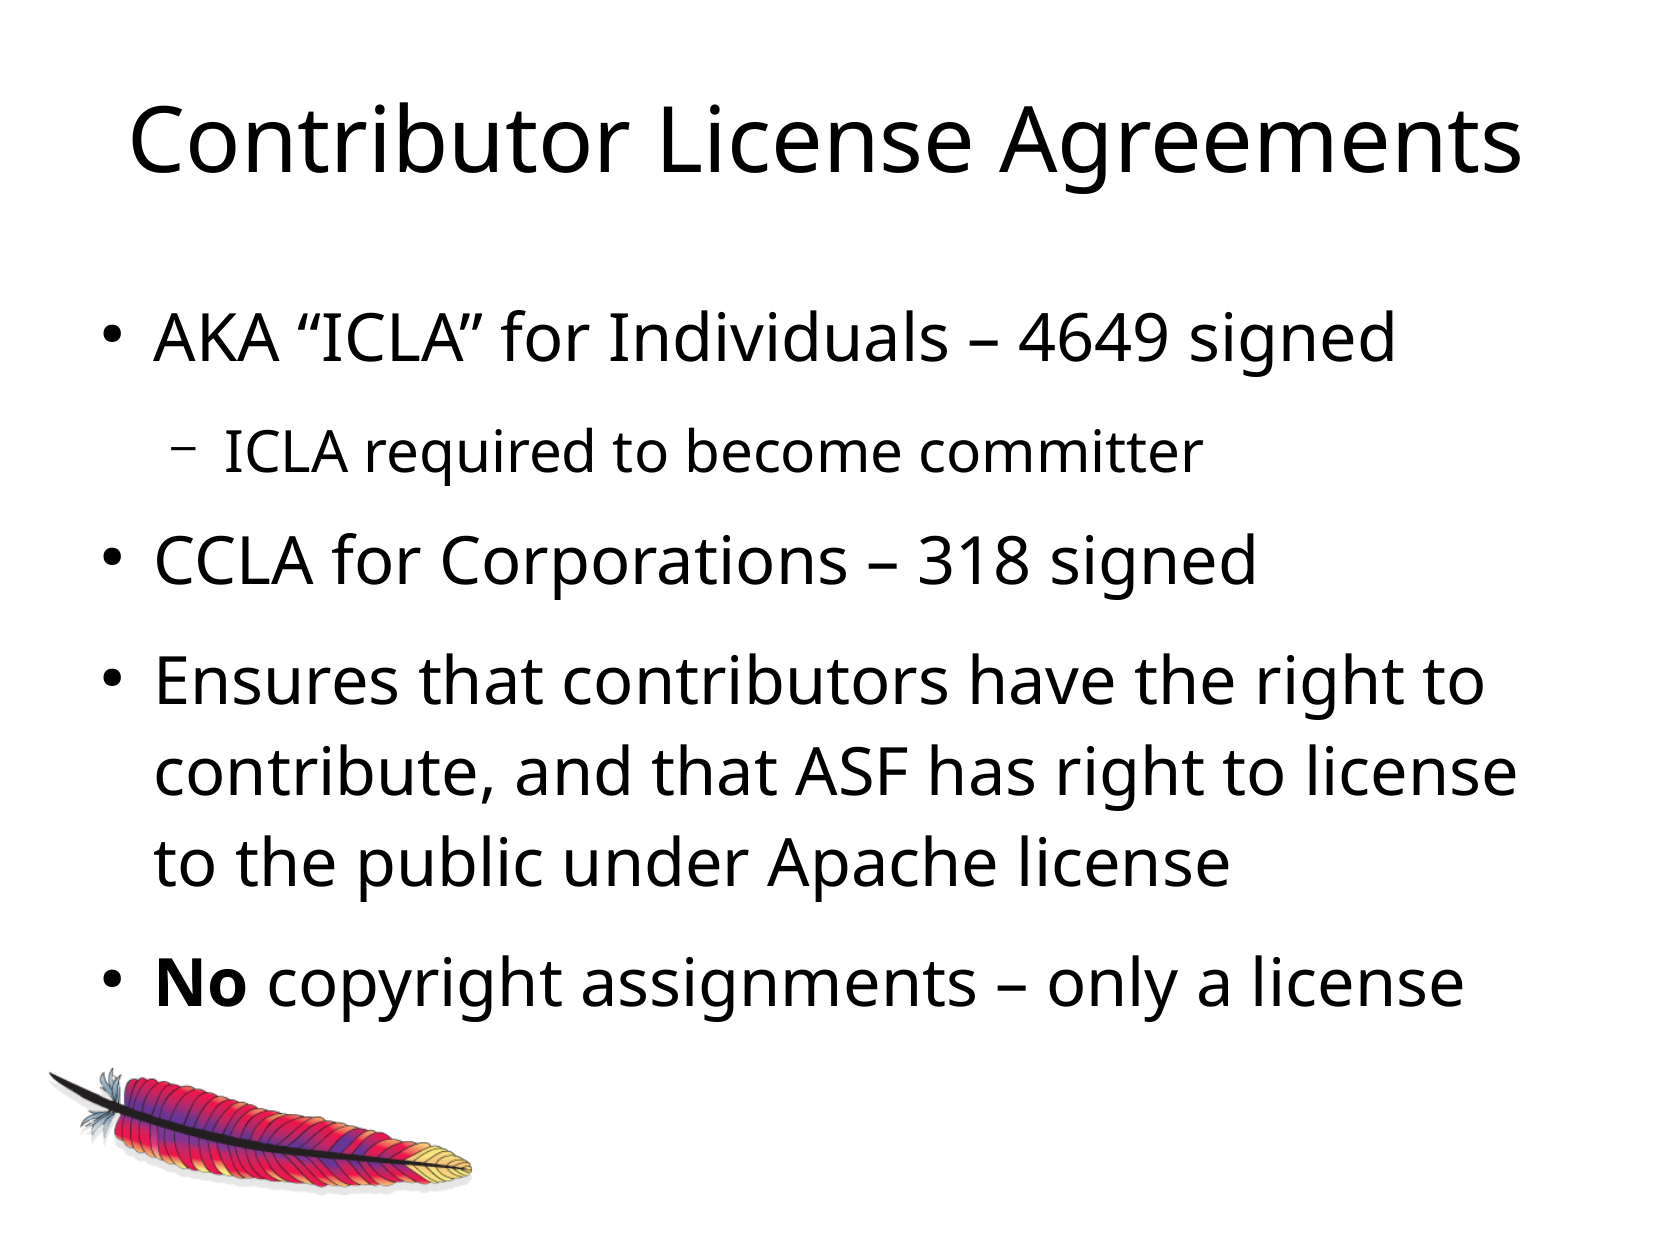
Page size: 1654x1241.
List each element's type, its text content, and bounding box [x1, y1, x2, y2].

list AKA “ICLA” for Individuals – 4649 signed ICLA required to become committer CCLA for Corporations – 318 signed Ensures that contributors have the right to contribute, and that ASF has right to license to the public under Apache license No copyright assignments – only a license [82, 290, 1571, 1109]
picture [45, 1064, 477, 1200]
title Contributor License Agreements [82, 49, 1571, 226]
